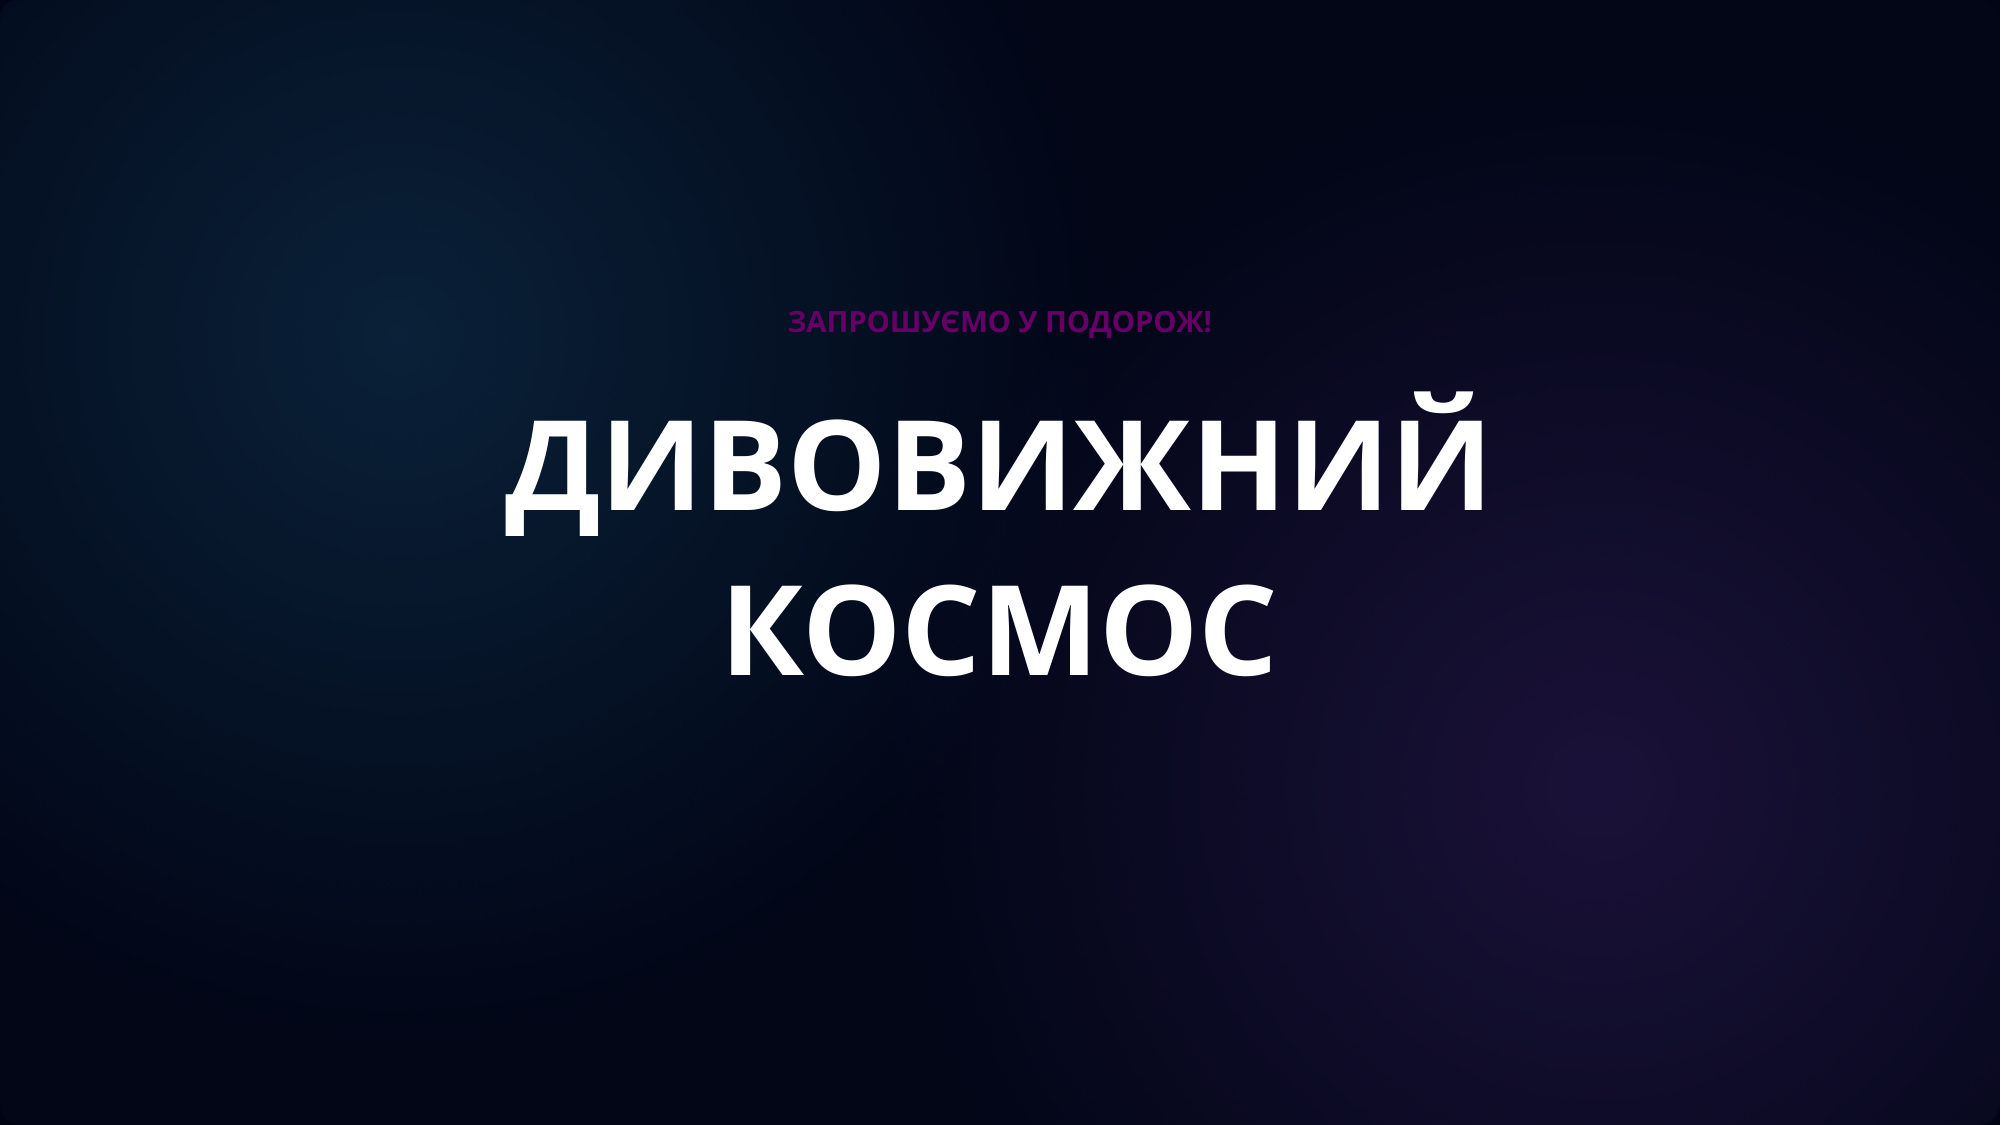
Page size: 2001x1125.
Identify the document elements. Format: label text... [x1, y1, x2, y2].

text_box ЗАПРОШУЄМО У ПОДОРОЖ! [48, 303, 1952, 339]
picture [0, 0, 2000, 1125]
text_box ДИВОВИЖНИЙ КОСМОС [48, 370, 1952, 701]
